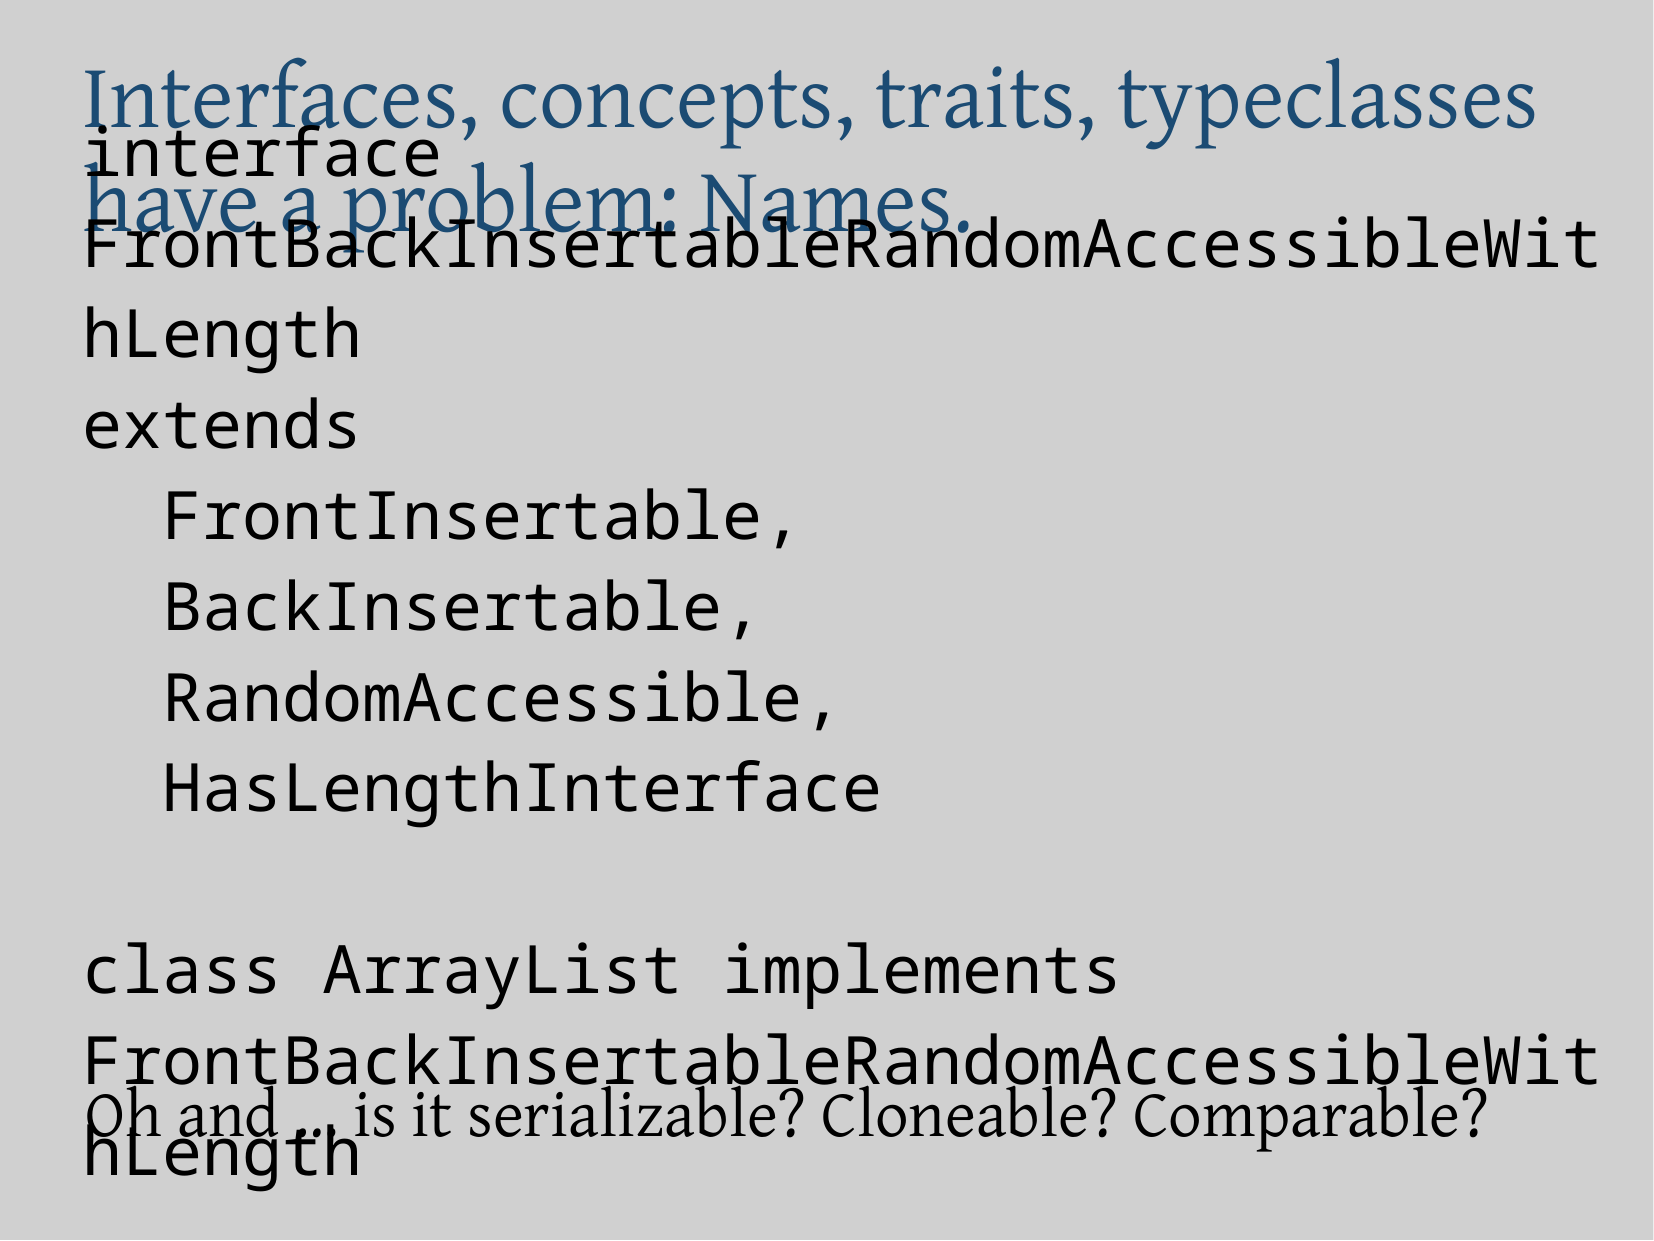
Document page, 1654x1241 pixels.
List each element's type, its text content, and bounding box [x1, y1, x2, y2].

text_box Oh and … is it serializable? Cloneable? Comparable? [85, 1035, 1574, 1201]
subtitle interface FrontBackInsertableRandomAccessibleWithLength extends FrontInsertable, BackInsertable, RandomAccessible, HasLengthInterface class ArrayList implements FrontBackInsertableRandomAccessibleWithLength [82, 290, 1621, 1010]
title Interfaces, concepts, traits, typeclasses have a problem: Names. [82, 48, 1571, 258]
